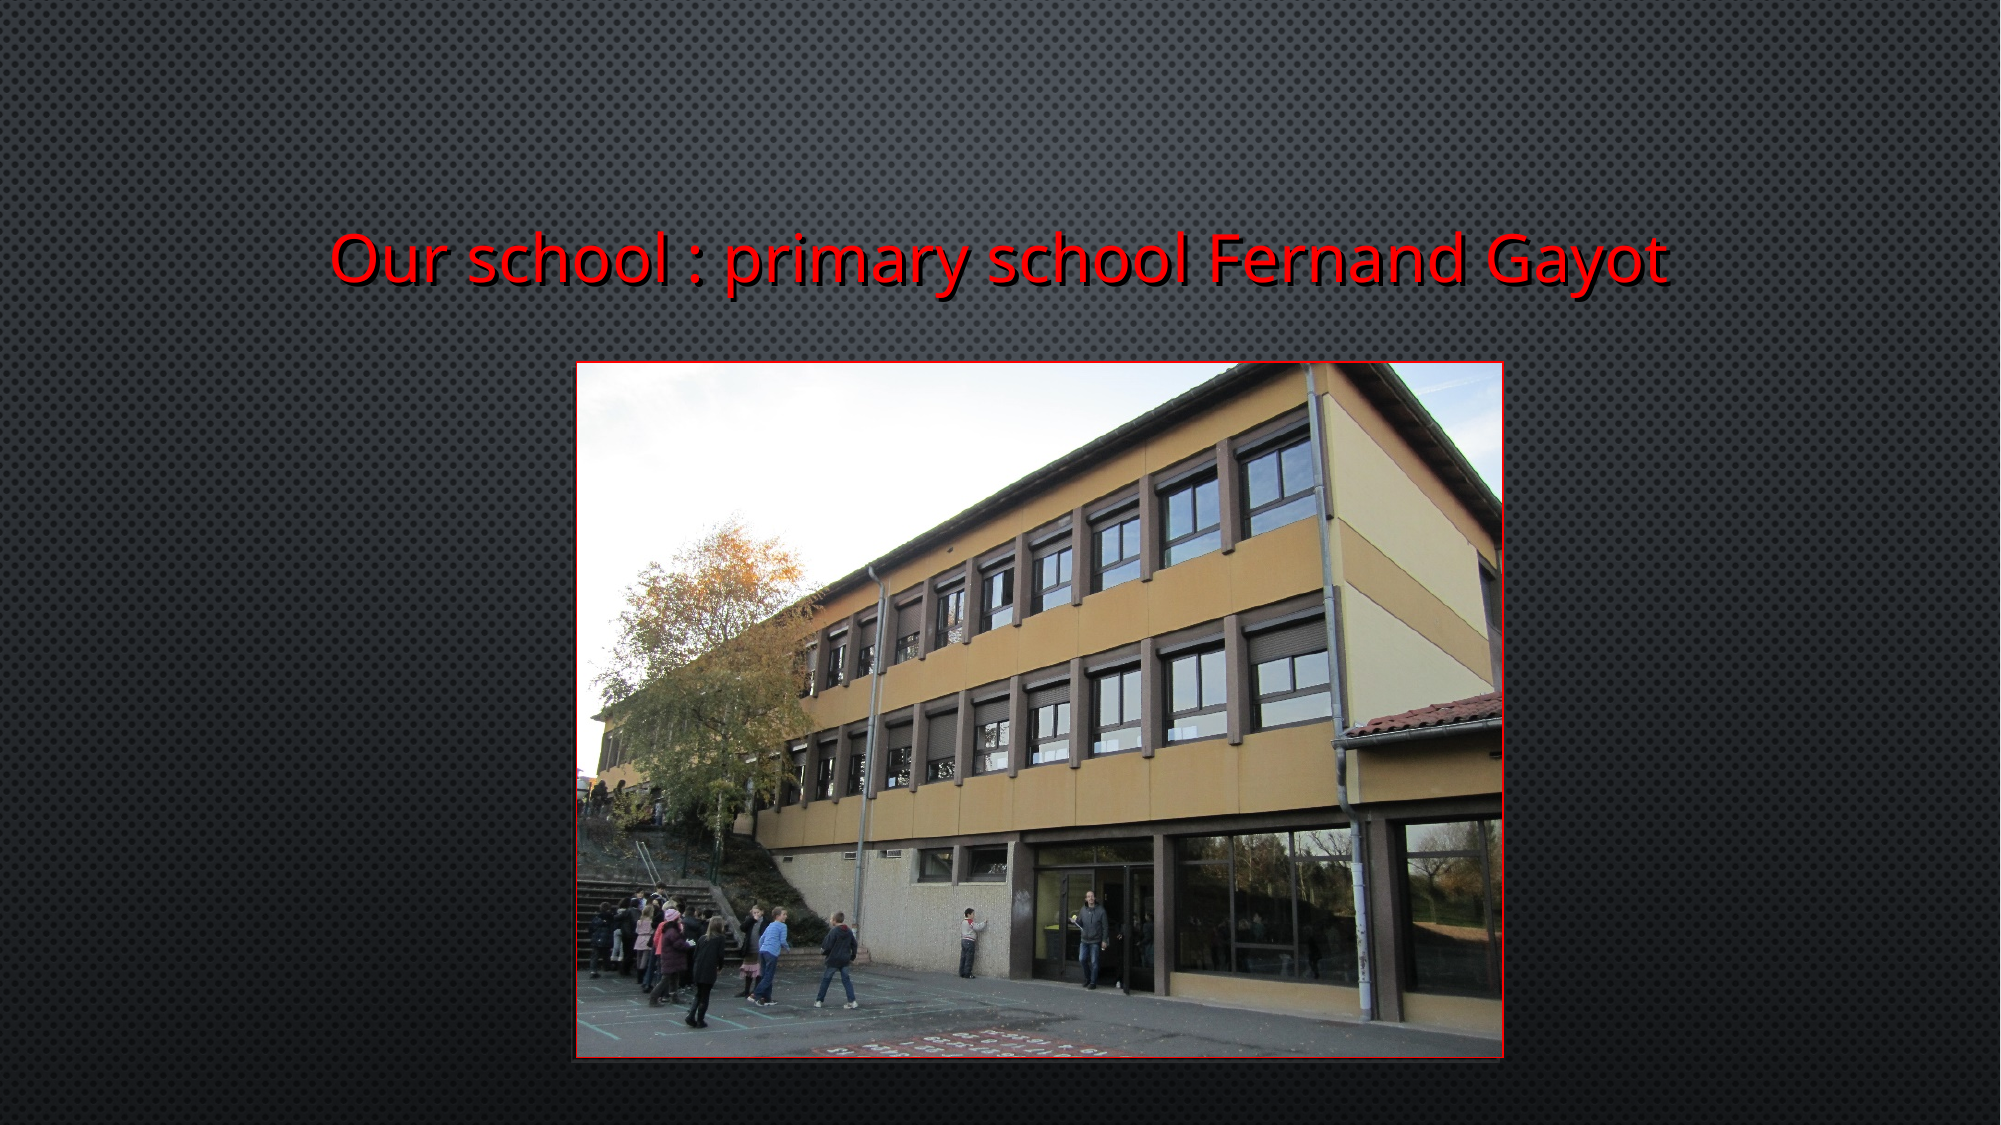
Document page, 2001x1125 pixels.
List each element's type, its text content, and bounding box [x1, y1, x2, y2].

title Our school : primary school Fernand Gayot [187, 99, 1813, 413]
picture [0, 0, 2001, 1125]
